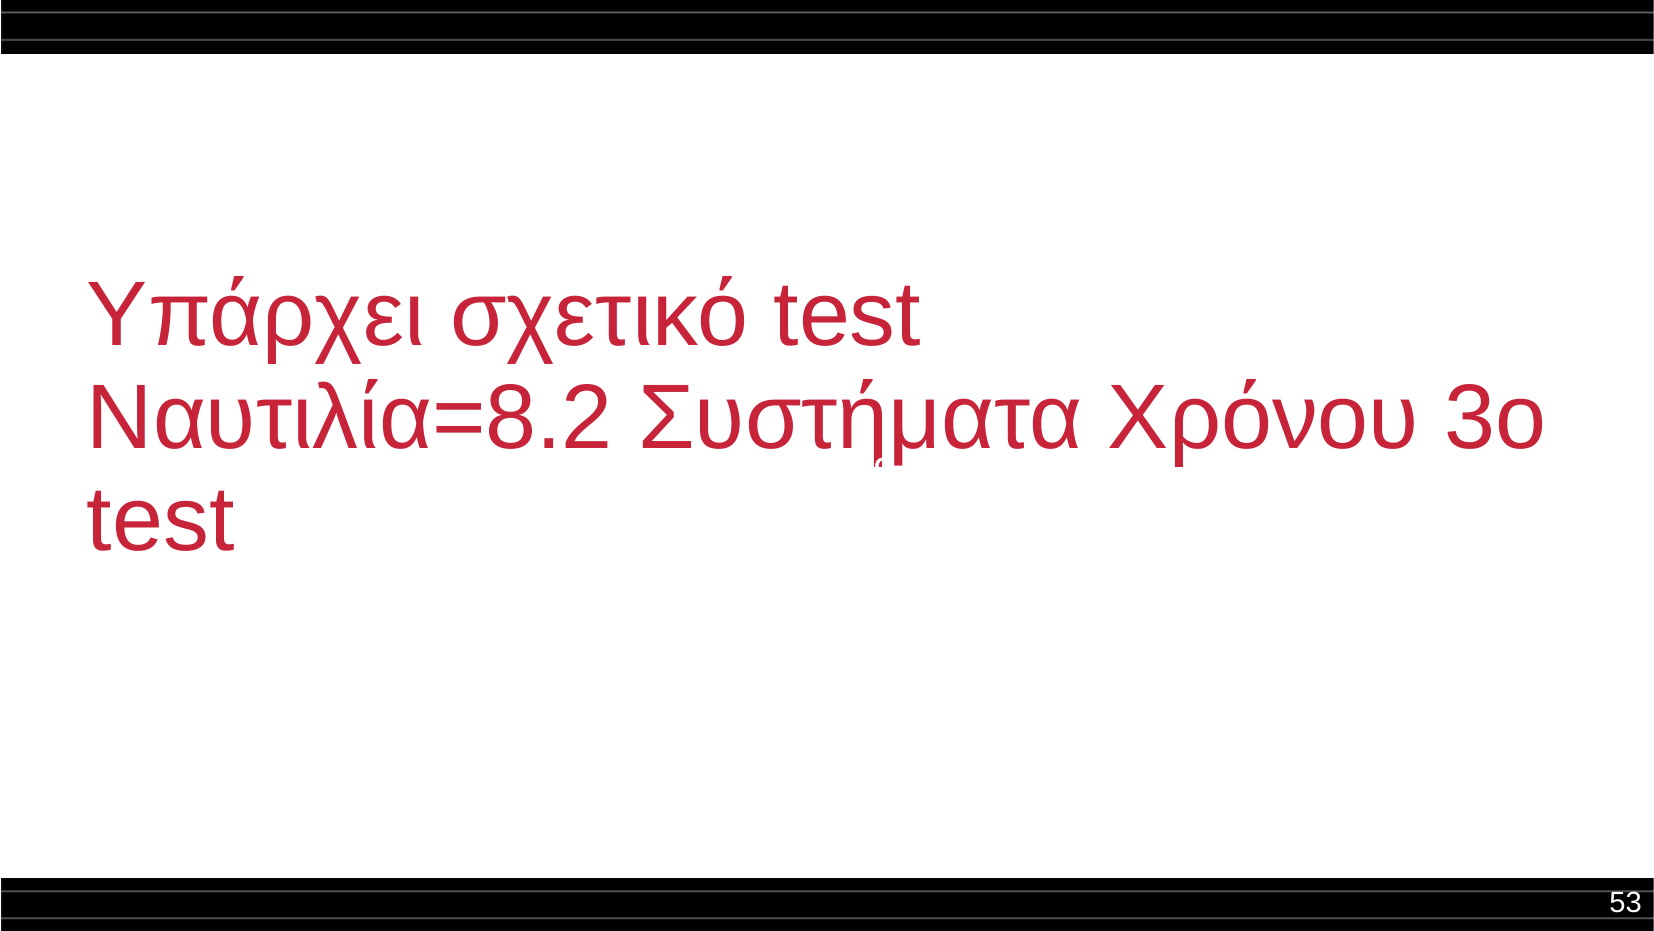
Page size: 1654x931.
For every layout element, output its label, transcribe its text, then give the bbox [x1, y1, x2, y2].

text_box Ναυτιλία-8.2 Συστήματα Χρόνου 3ο test [483, 437, 1172, 495]
title Υπάρχει σχετικό test Ναυτιλία=8.2 Συστήματα Χρόνου 3ο test [86, 262, 1576, 571]
picture [1, 0, 1654, 54]
picture [1, 878, 1654, 931]
